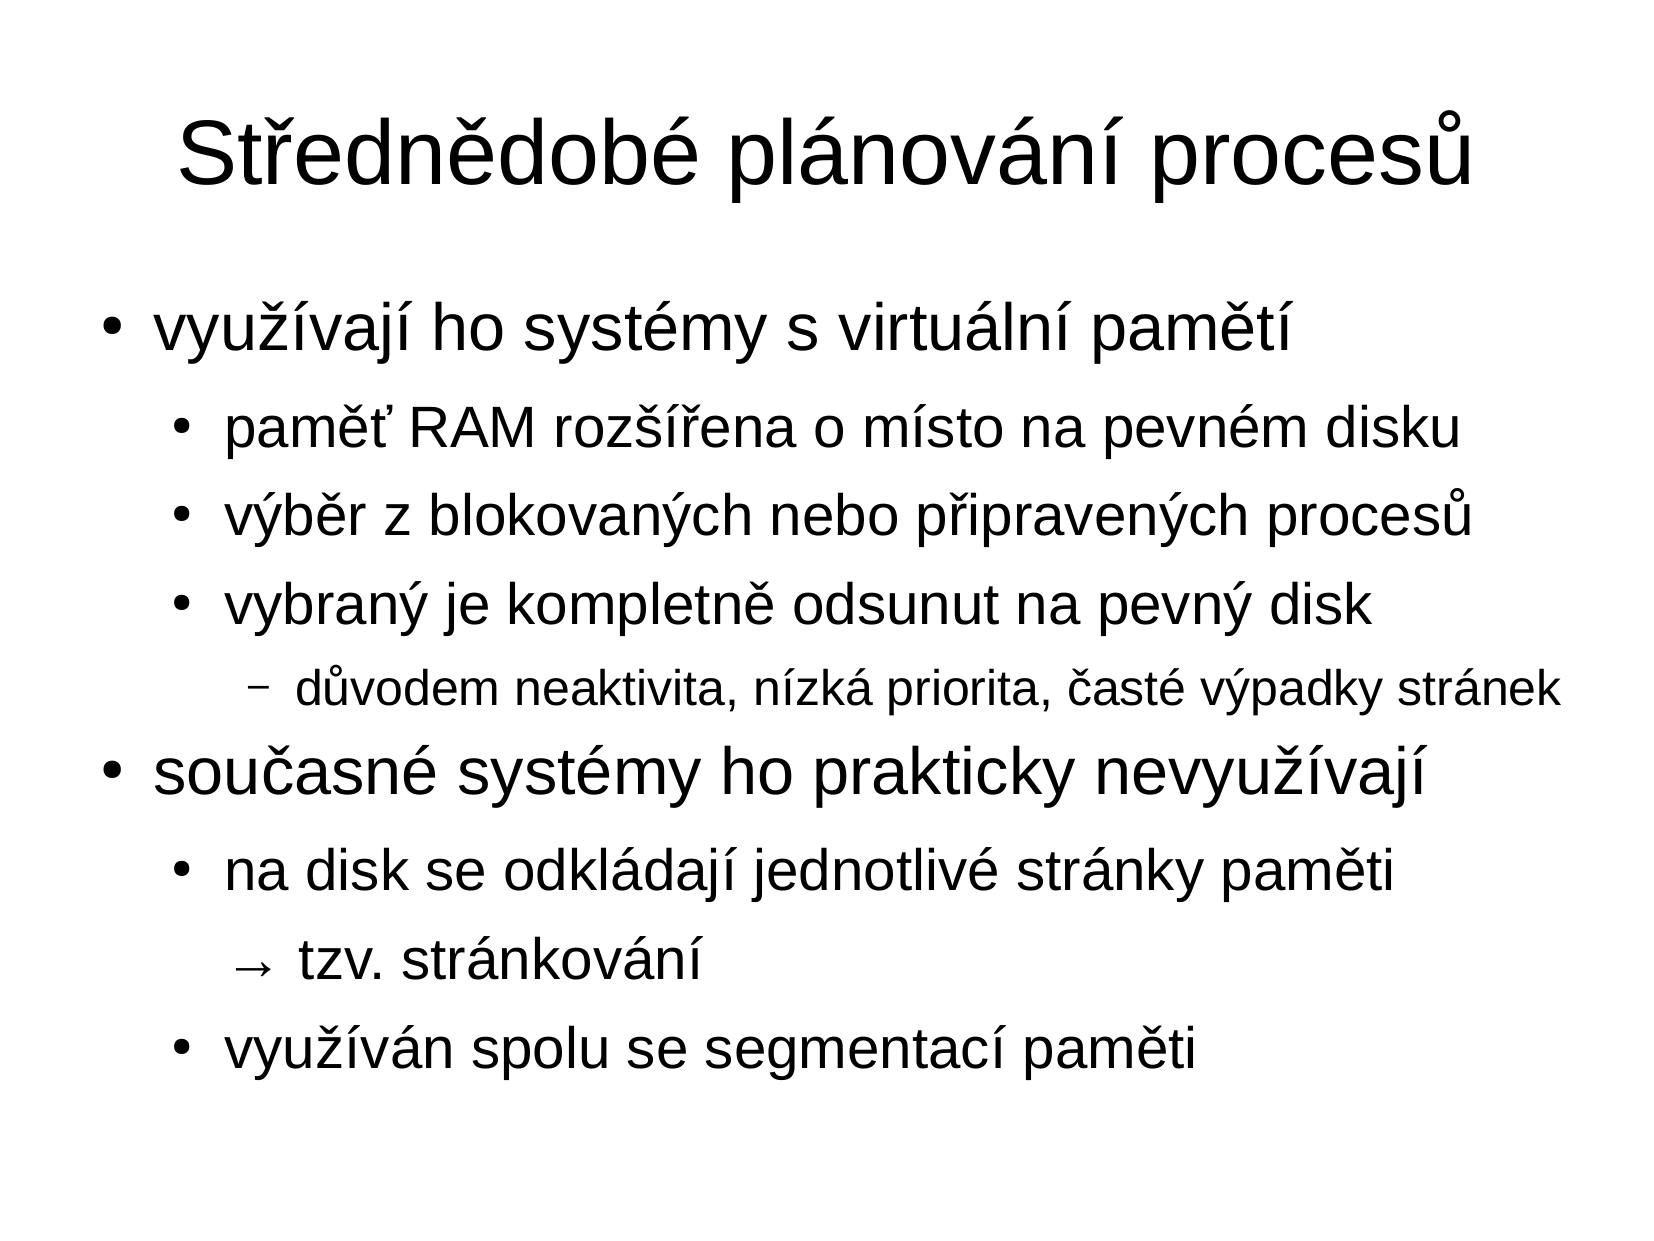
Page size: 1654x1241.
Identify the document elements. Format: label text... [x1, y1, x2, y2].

title Střednědobé plánování procesů [82, 56, 1571, 250]
list využívají ho systémy s virtuální pamětí paměť RAM rozšířena o místo na pevném disku výběr z blokovaných nebo připravených procesů vybraný je kompletně odsunut na pevný disk důvodem neaktivita, nízká priorita, časté výpadky stránek současné systémy ho prakticky nevyužívají na disk se odkládají jednotlivé stránky paměti → tzv. stránkování využíván spolu se segmentací paměti [82, 290, 1571, 1094]
